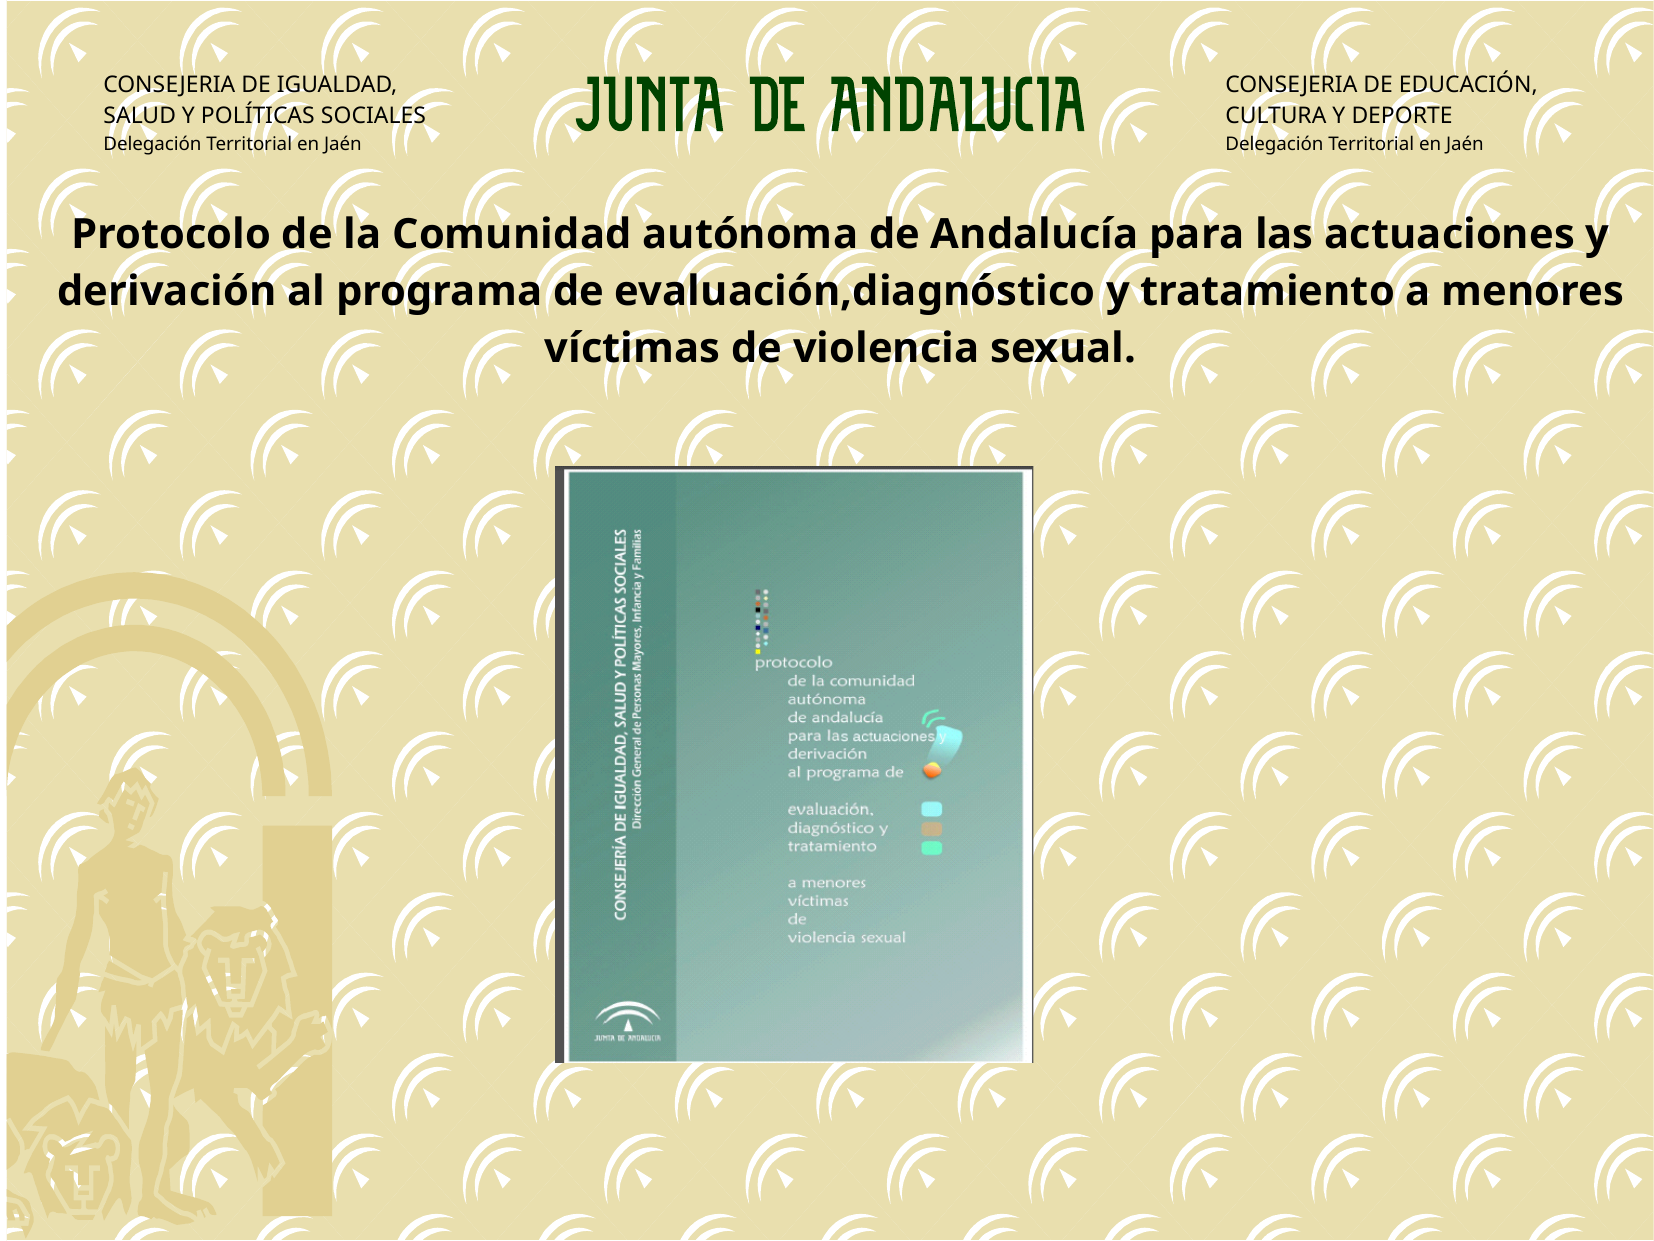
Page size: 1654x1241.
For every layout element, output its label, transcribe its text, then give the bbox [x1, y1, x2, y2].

picture [6, 0, 1654, 1241]
text_box CONSEJERIA DE IGUALDAD, SALUD Y POLÍTICAS SOCIALES Delegación Territorial en Jaén [88, 60, 464, 148]
text_box Protocolo de la Comunidad autónoma de Andalucía para las actuaciones y derivación al programa de evaluación,diagnóstico y tratamiento a menores víctimas de violencia sexual. [29, 196, 1653, 363]
text_box CONSEJERIA DE EDUCACIÓN, CULTURA Y DEPORTE Delegación Territorial en Jaén [1210, 60, 1575, 148]
